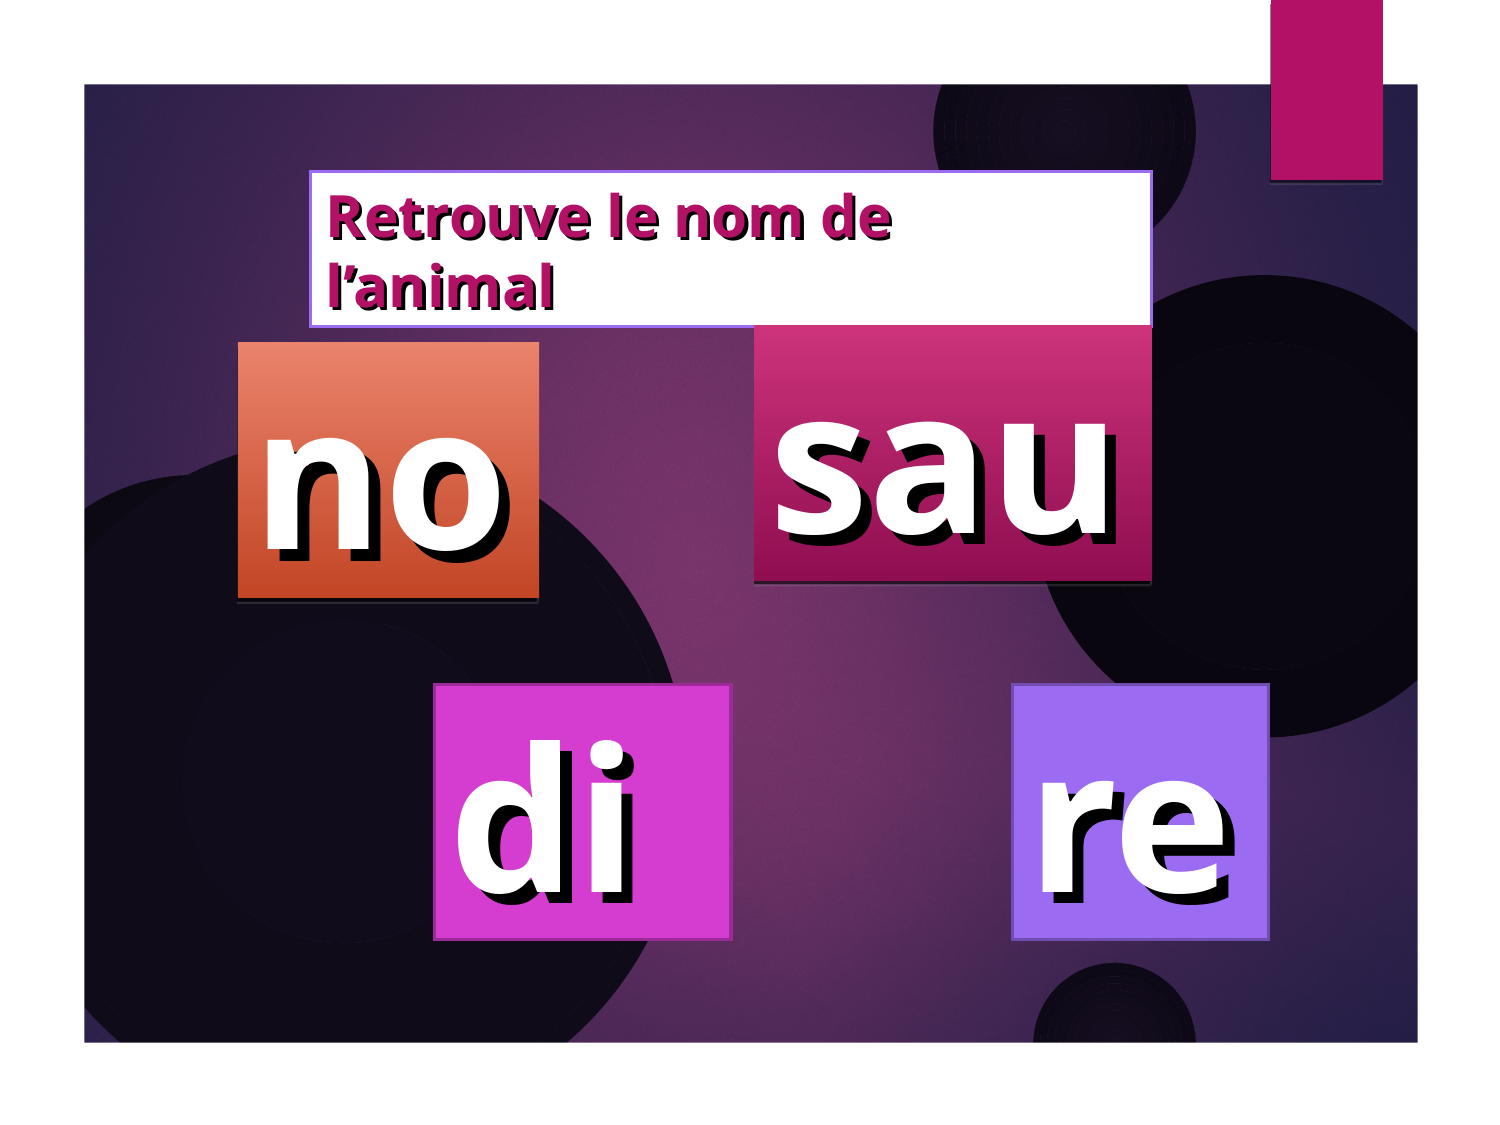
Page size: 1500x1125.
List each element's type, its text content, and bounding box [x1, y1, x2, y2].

text_box sau [754, 326, 1152, 581]
text_box re [1012, 685, 1268, 940]
text_box no [238, 342, 539, 597]
text_box Retrouve le nom de l’animal [311, 172, 1151, 327]
text_box di [435, 685, 731, 940]
